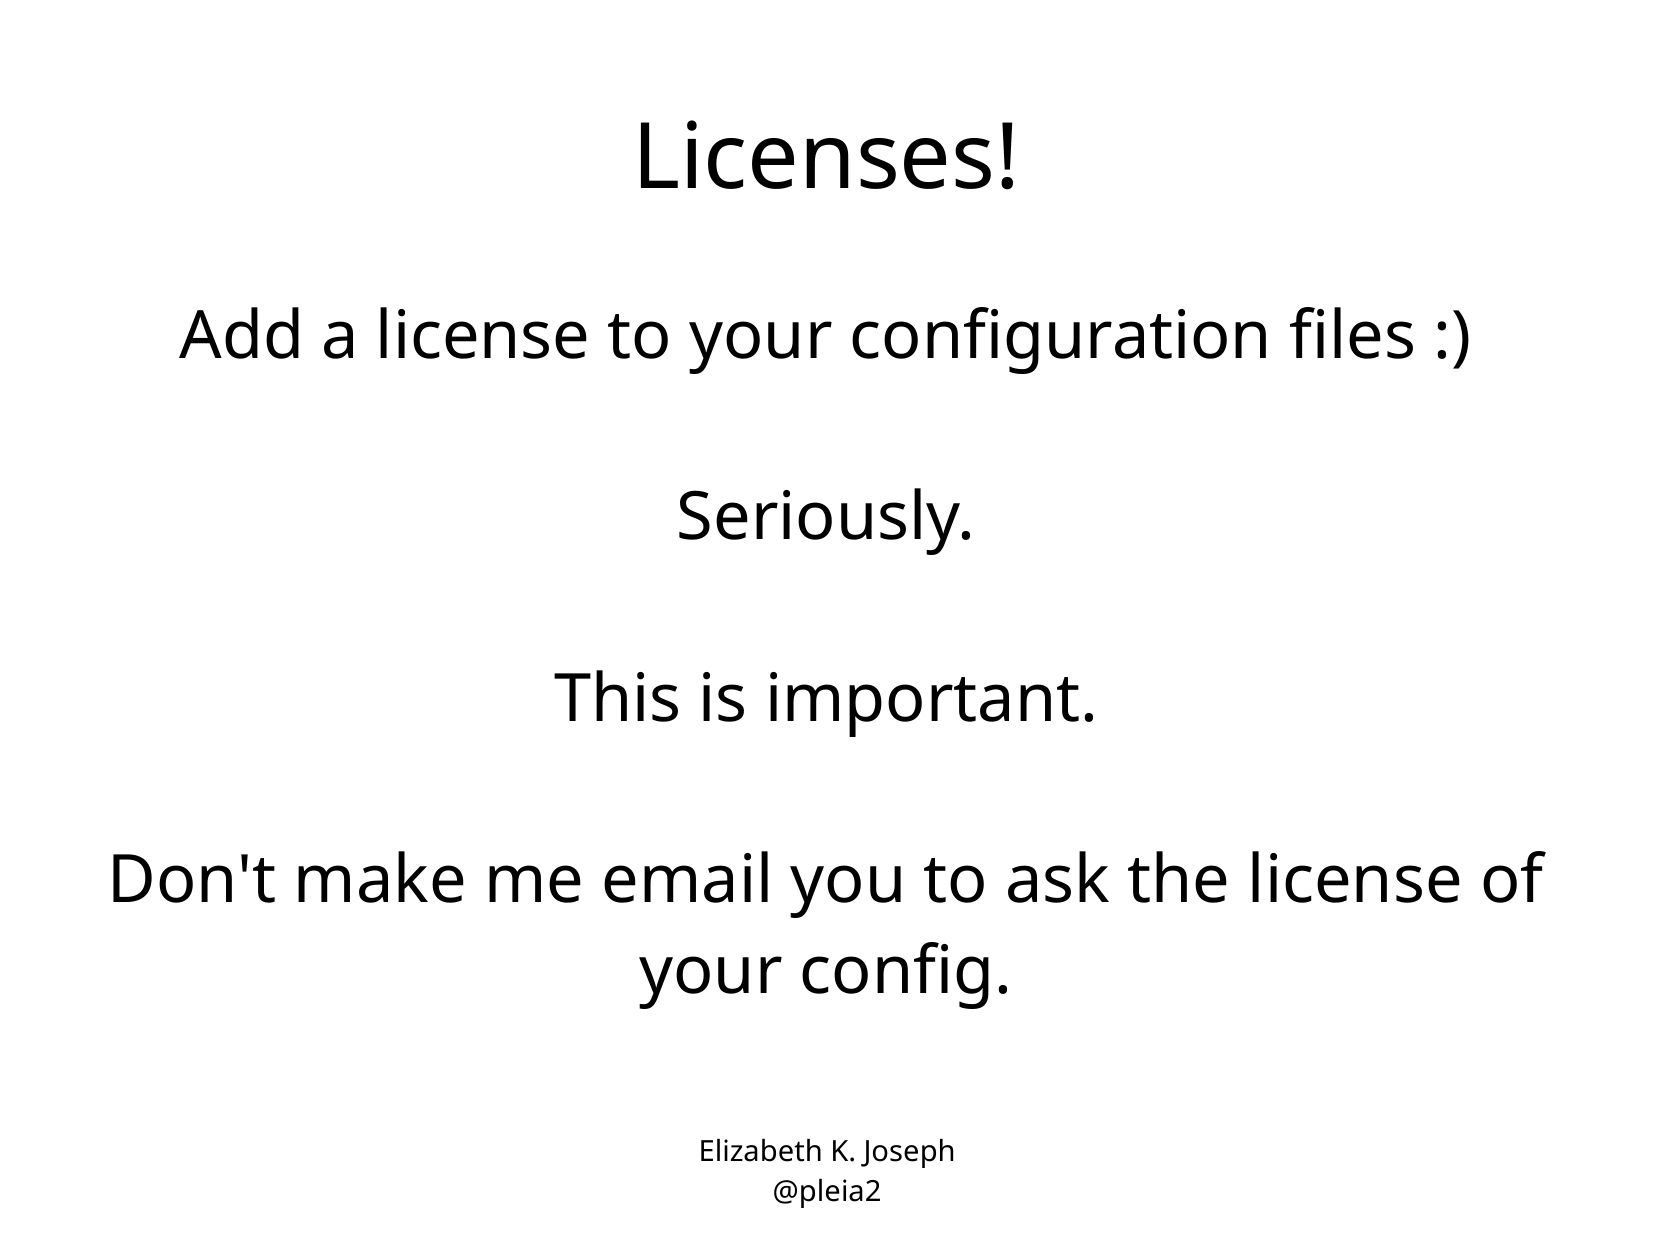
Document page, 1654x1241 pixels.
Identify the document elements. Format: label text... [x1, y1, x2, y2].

title Licenses! [82, 49, 1571, 257]
subtitle Add a license to your configuration files :) Seriously. This is important. Don't make me email you to ask the license of your config. [82, 290, 1571, 1010]
